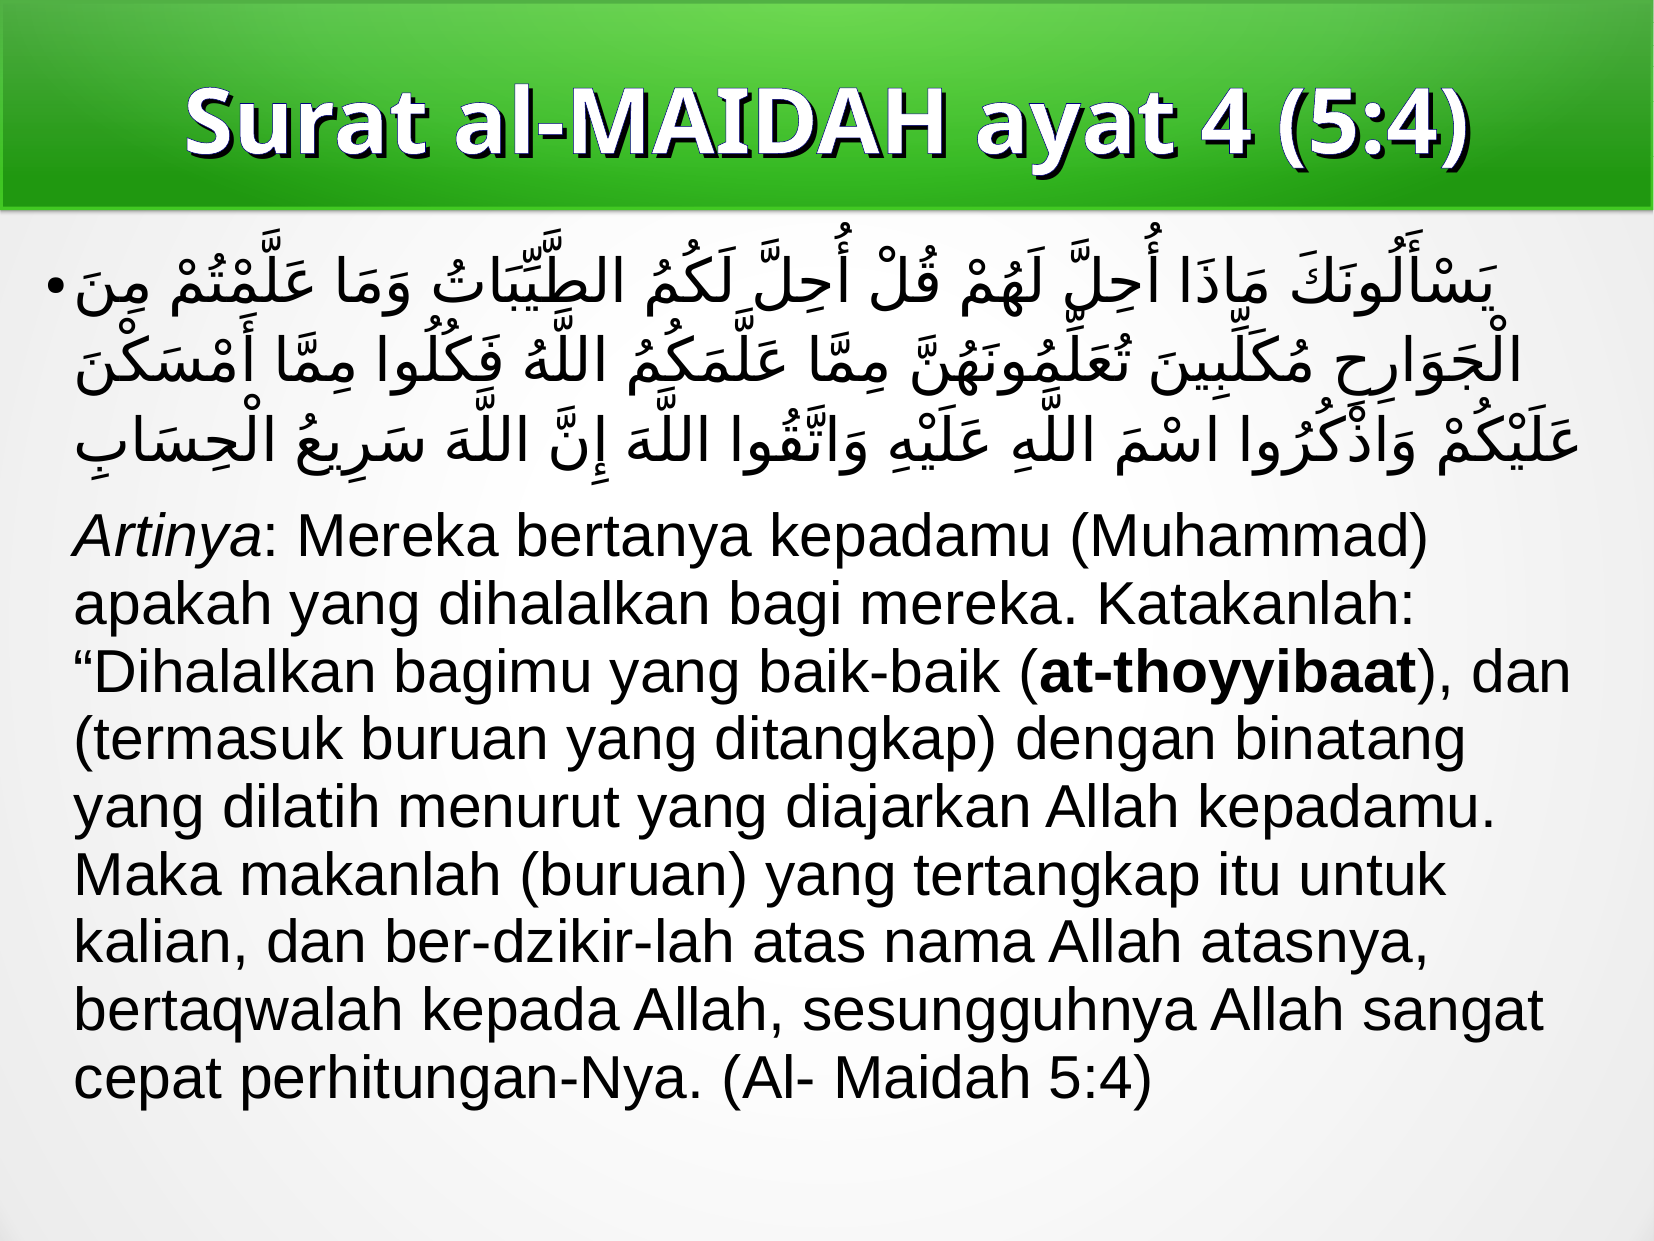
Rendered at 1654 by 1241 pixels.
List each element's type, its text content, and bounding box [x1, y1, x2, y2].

list يَسْأَلُونَكَ مَاذَا أُحِلَّ لَهُمْ قُلْ أُحِلَّ لَكُمُ الطَّيِّبَاتُ وَمَا عَلَّمْتُمْ مِنَ الْجَوَارِحِ مُكَلِّبِينَ تُعَلِّمُونَهُنَّ مِمَّا عَلَّمَكُمُ اللَّهُ فَكُلُوا مِمَّا أَمْسَكْنَ عَلَيْكُمْ وَاذْكُرُوا اسْمَ اللَّهِ عَلَيْهِ وَاتَّقُوا اللَّهَ إِنَّ اللَّهَ سَرِيعُ الْحِسَابِ Artinya: Mereka bertanya kepadamu (Muhammad) apakah yang dihalalkan bagi mereka. Katakanlah: “Dihalalkan bagimu yang baik-baik (at-thoyyibaat), dan (termasuk buruan yang ditangkap) dengan binatang yang dilatih menurut yang diajarkan Allah kepadamu. Maka makanlah (buruan) yang tertangkap itu untuk kalian, dan ber-dzikir-lah atas nama Allah atasnya, bertaqwalah kepada Allah, sesungguhnya Allah sangat cepat perhitungan-Nya. (Al- Maidah 5:4) [35, 248, 1607, 1182]
title Surat al-MAIDAH ayat 4 (5:4) [82, 47, 1571, 189]
